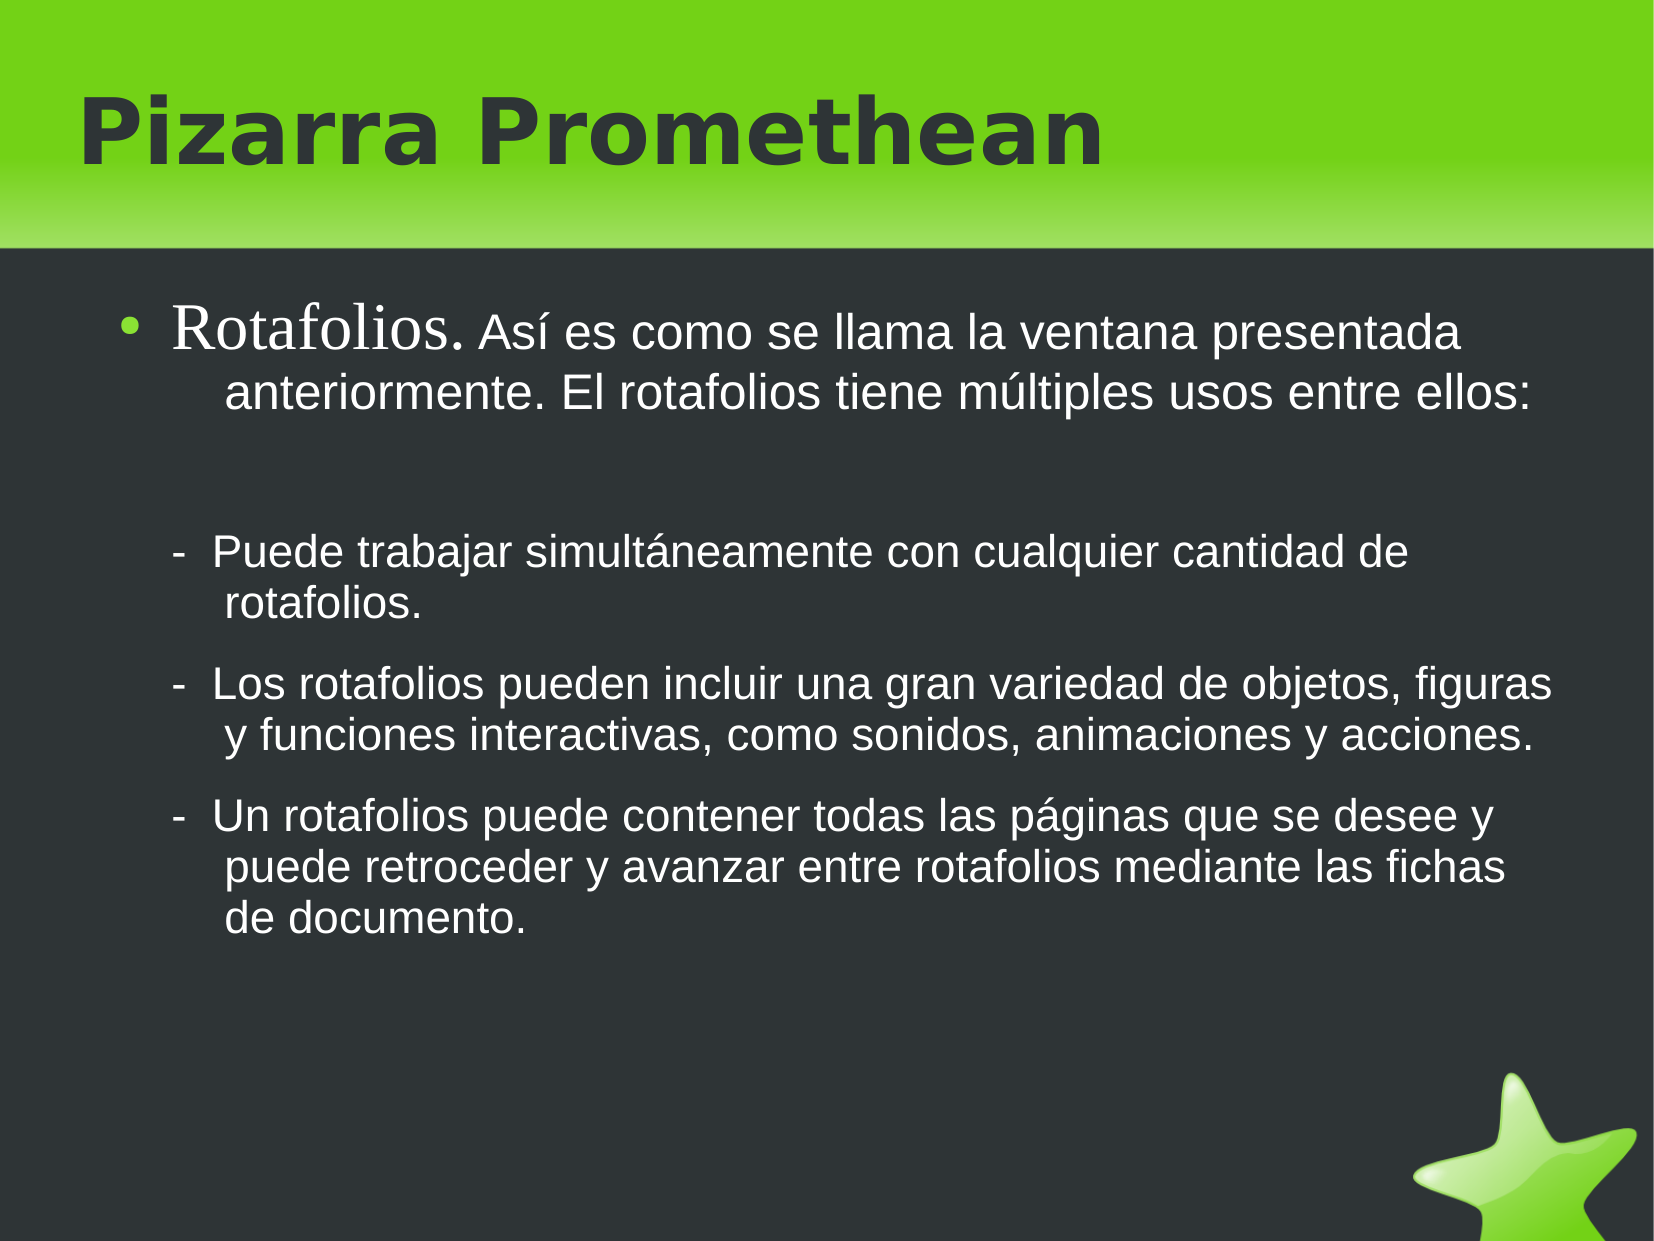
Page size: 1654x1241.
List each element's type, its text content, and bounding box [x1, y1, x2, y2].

picture [0, 0, 1654, 1241]
list Rotafolios. Así es como se llama la ventana presentada anteriormente. El rotafolios tiene múltiples usos entre ellos: - Puede trabajar simultáneamente con cualquier cantidad de rotafolios. - Los rotafolios pueden incluir una gran variedad de objetos, figuras y funciones interactivas, como sonidos, animaciones y acciones. - Un rotafolios puede contener todas las páginas que se desee y puede retroceder y avanzar entre rotafolios mediante las fichas de documento. [82, 290, 1571, 1094]
title Pizarra Promethean [76, 36, 1565, 229]
